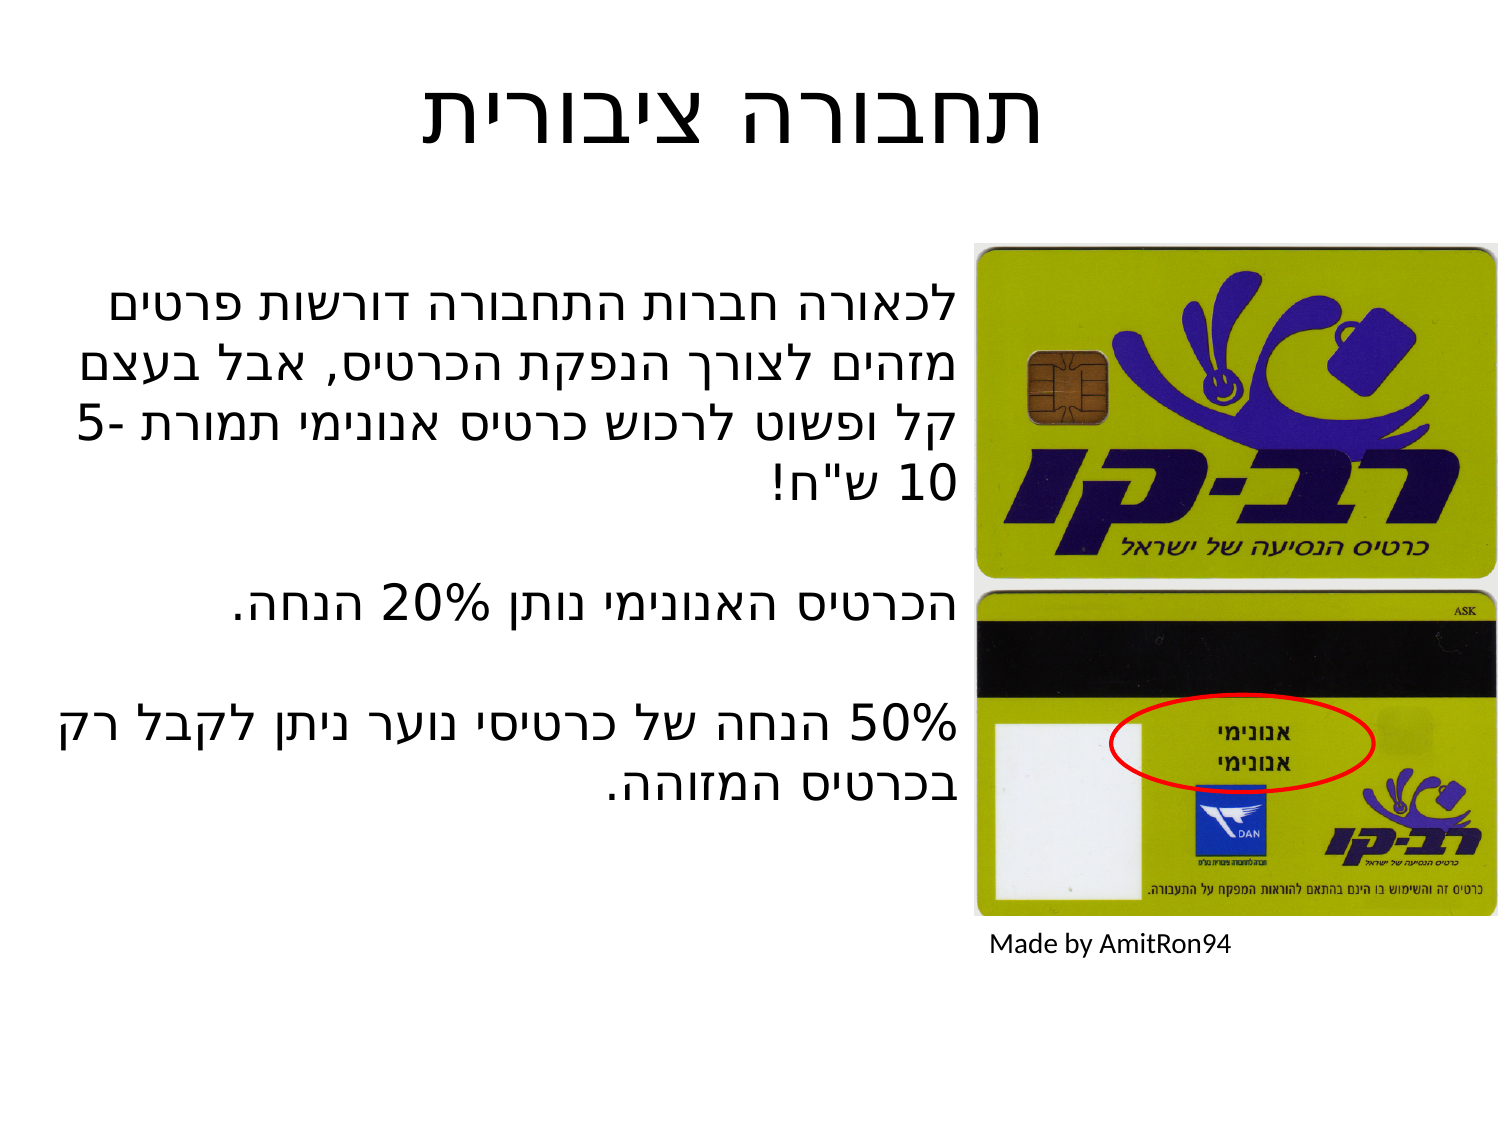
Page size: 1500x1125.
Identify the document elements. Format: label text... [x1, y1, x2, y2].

picture [974, 243, 1498, 916]
text_box לכאורה חברות התחבורה דורשות פרטים מזהים לצורך הנפקת הכרטיס, אבל בעצם קל ופשוט לרכוש כרטיס אנונימי תמורת 5-10 ש"ח! הכרטיס האנונימי נותן 20% הנחה. 50% הנחה של כרטיסי נוער ניתן לקבל רק בכרטיס המזוהה. [29, 262, 975, 1005]
text_box תחבורה ציבורית [75, 45, 1425, 233]
text_box Made by AmitRon94 [974, 917, 1341, 968]
